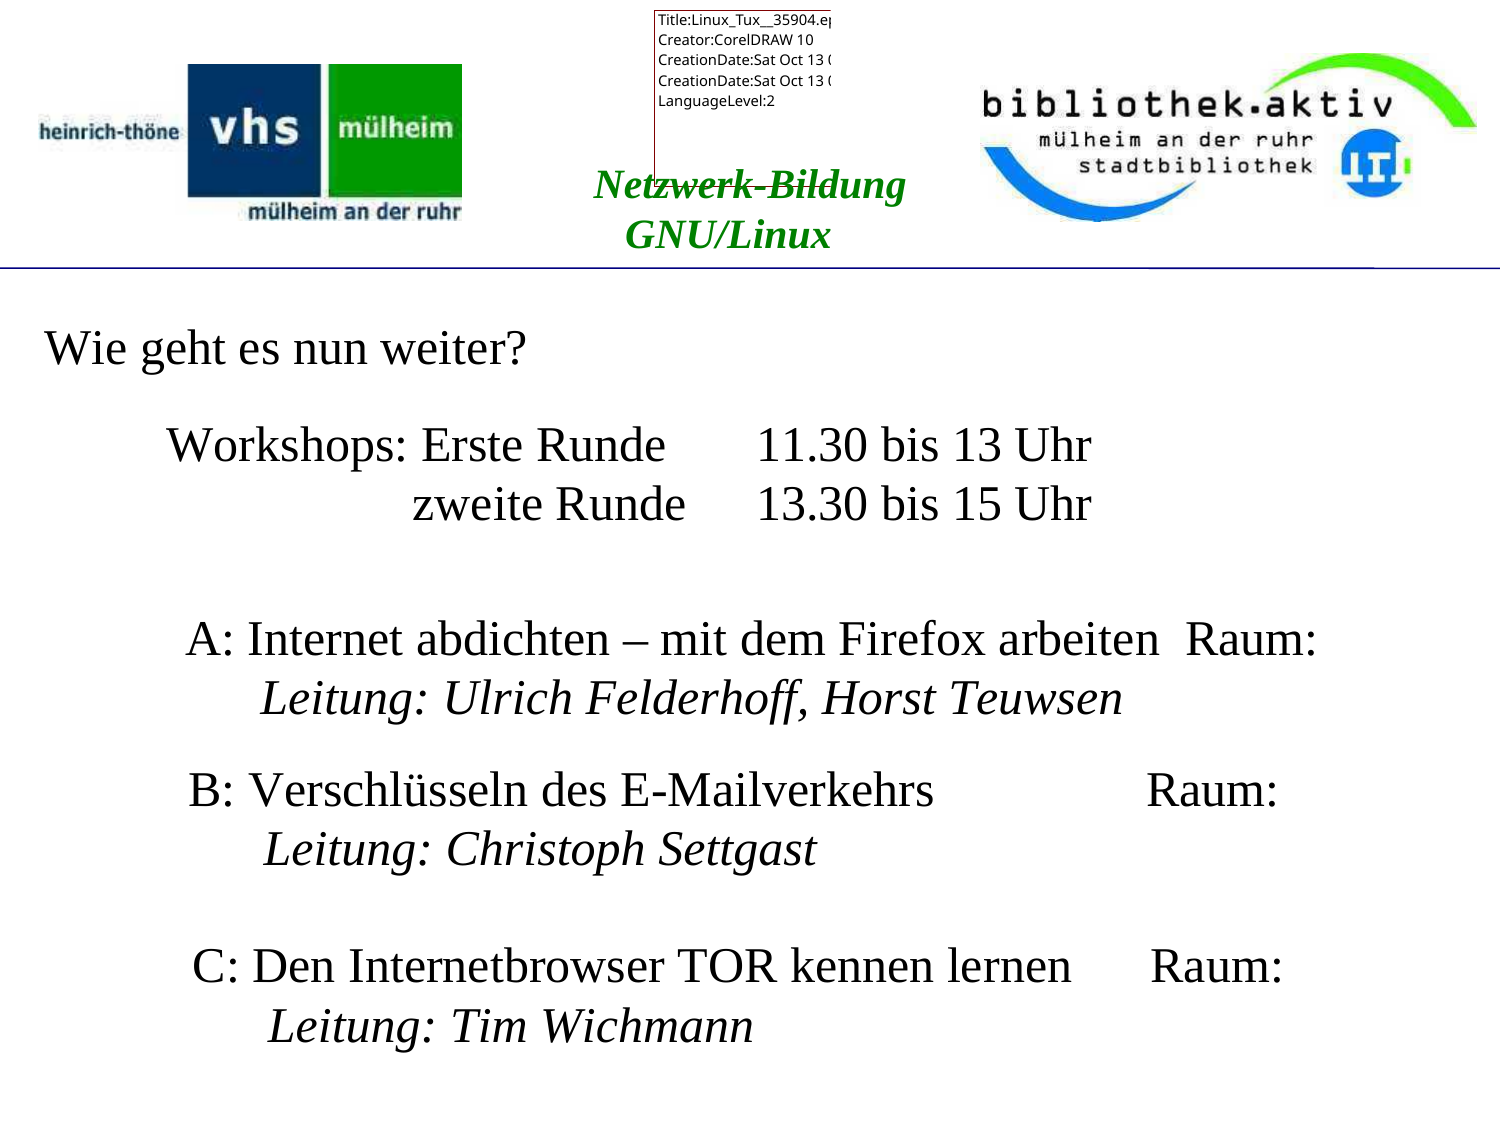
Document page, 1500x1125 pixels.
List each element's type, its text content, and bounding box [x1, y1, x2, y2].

picture [980, 53, 1477, 222]
text_box Wie geht es nun weiter? [29, 309, 578, 387]
text_box Netzwerk-Bildung GNU/Linux [578, 151, 934, 267]
text_box Workshops: Erste Runde 11.30 bis 13 Uhr zweite Runde 13.30 bis 15 Uhr [151, 406, 1408, 541]
text_box C: Den Internetbrowser TOR kennen lernen Raum: Leitung: Tim Wichmann [178, 927, 1401, 1062]
text_box A: Internet abdichten – mit dem Firefox arbeiten Raum: Leitung: Ulrich Felderhoff, Horst Teuwsen [170, 600, 1394, 734]
picture [653, 8, 831, 151]
text_box B: Verschlüsseln des E-Mailverkehrs Raum: Leitung: Christoph Settgast [173, 751, 1397, 886]
picture [38, 64, 462, 221]
